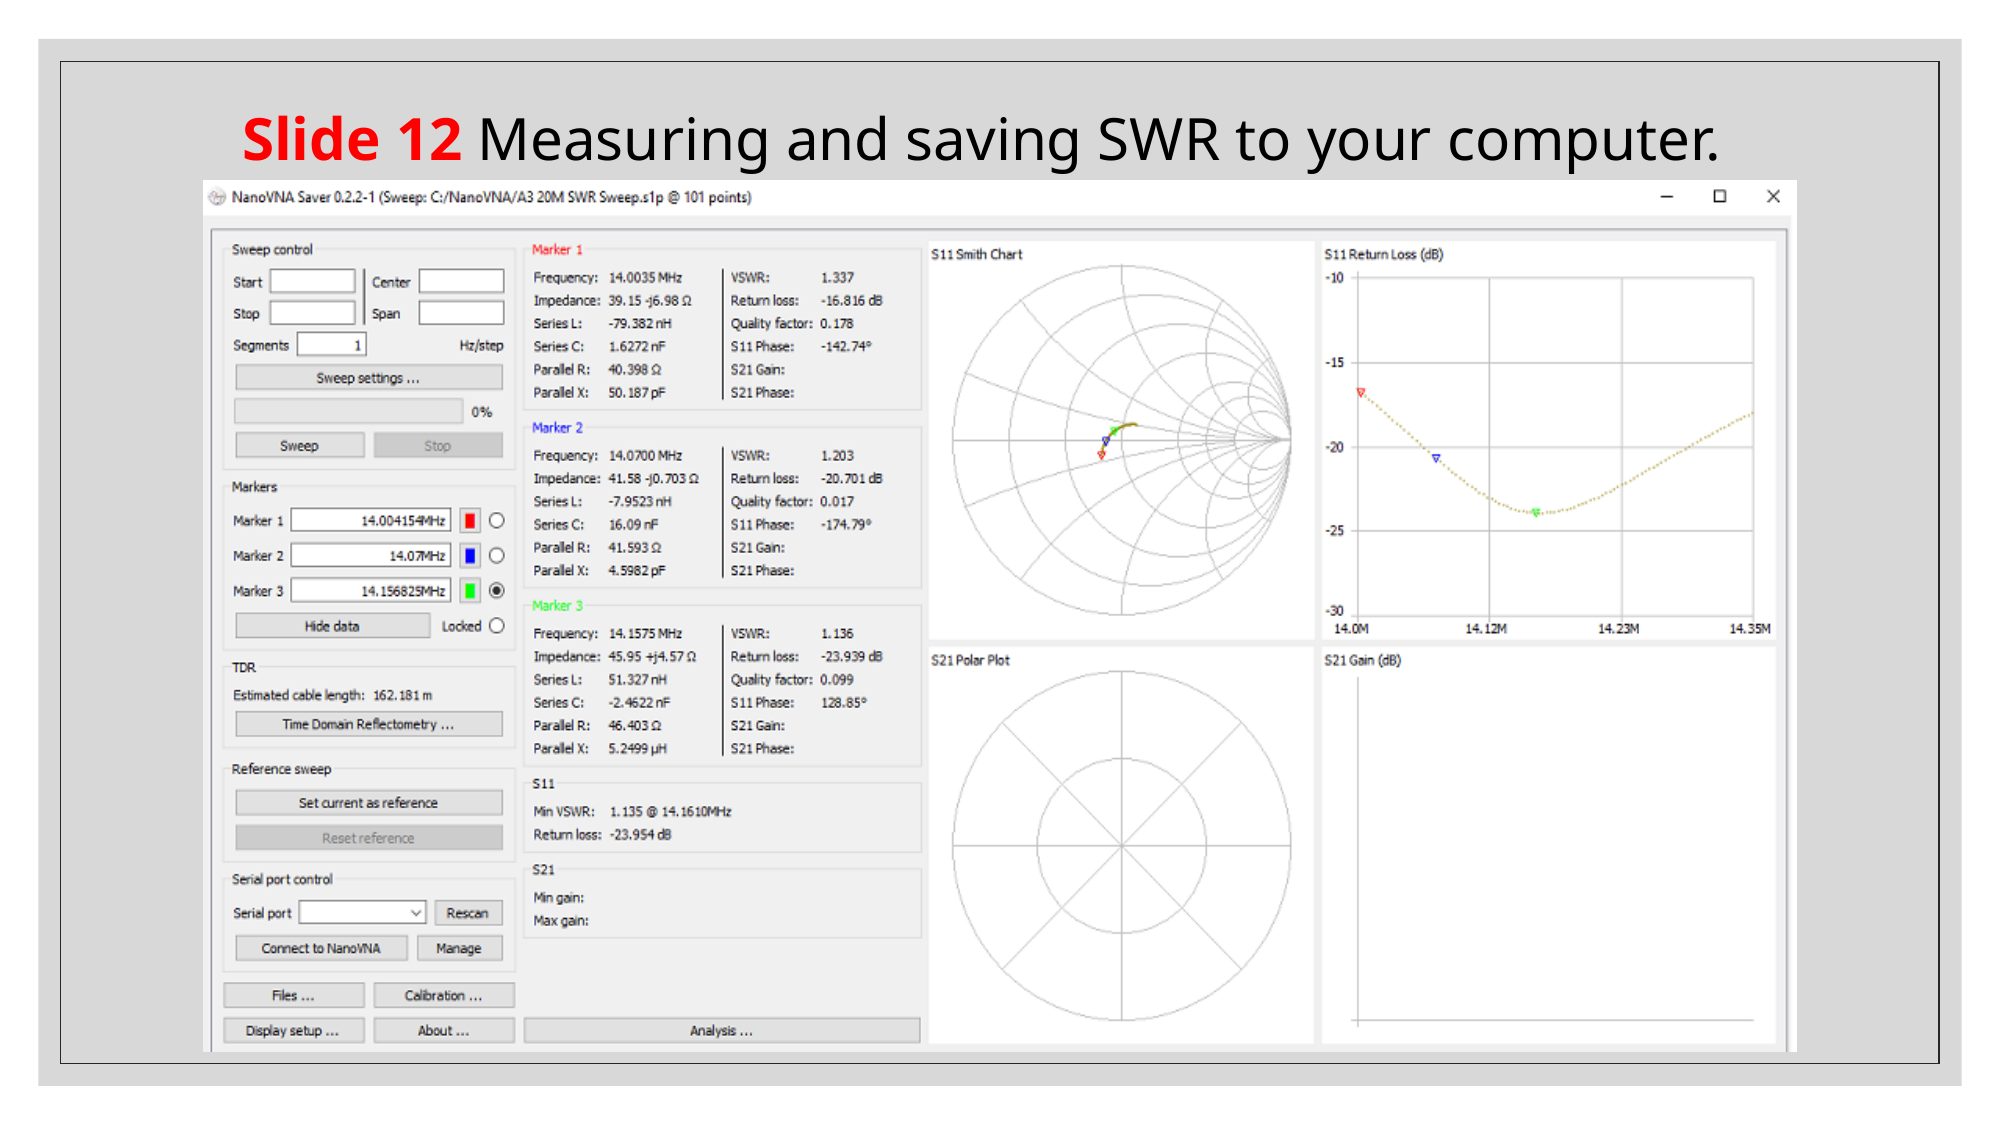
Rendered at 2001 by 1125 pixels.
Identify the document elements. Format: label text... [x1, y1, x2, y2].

text_box Slide 12 Measuring and saving SWR to your computer. [86, 94, 1877, 181]
picture [203, 181, 1797, 1052]
